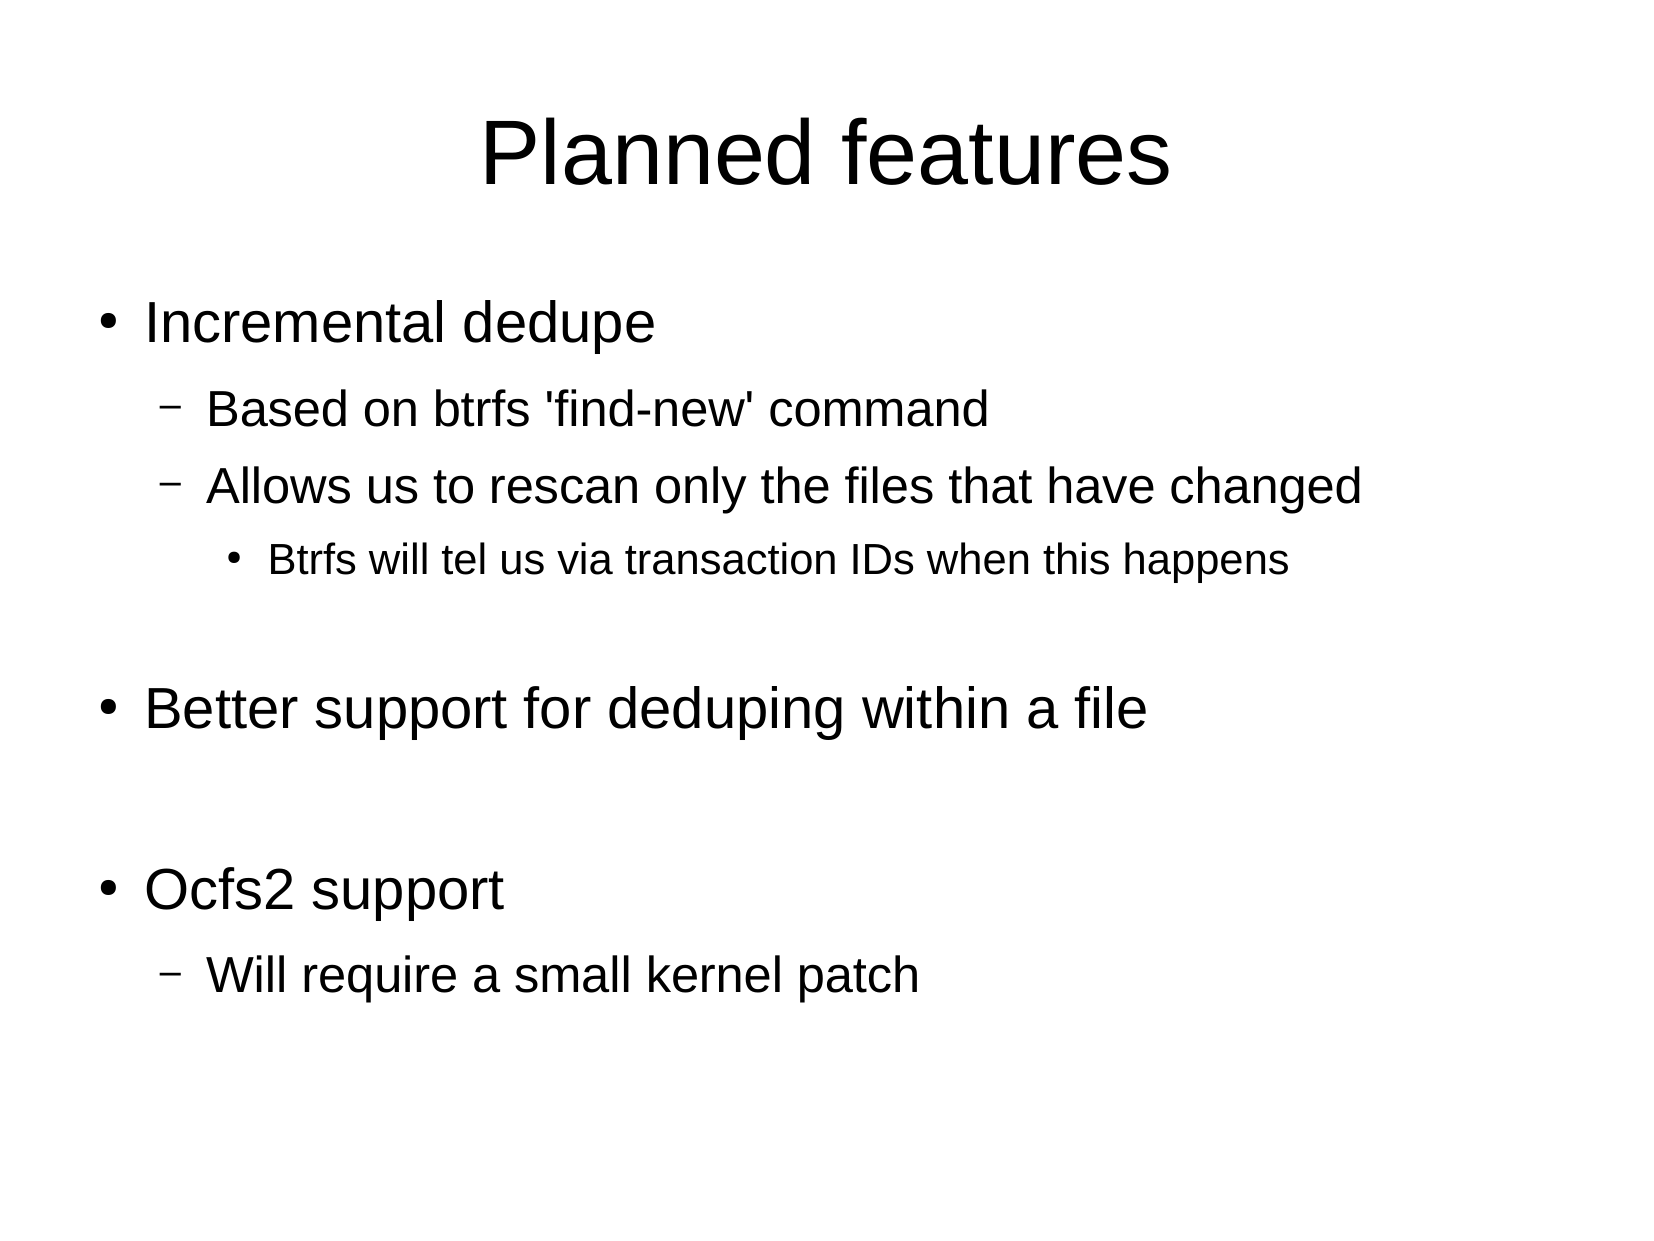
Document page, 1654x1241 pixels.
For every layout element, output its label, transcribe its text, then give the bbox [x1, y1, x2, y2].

title Planned features [82, 49, 1571, 257]
list Incremental dedupe Based on btrfs 'find-new' command Allows us to rescan only the files that have changed Btrfs will tel us via transaction IDs when this happens Better support for deduping within a file Ocfs2 support Will require a small kernel patch [82, 290, 1571, 1010]
